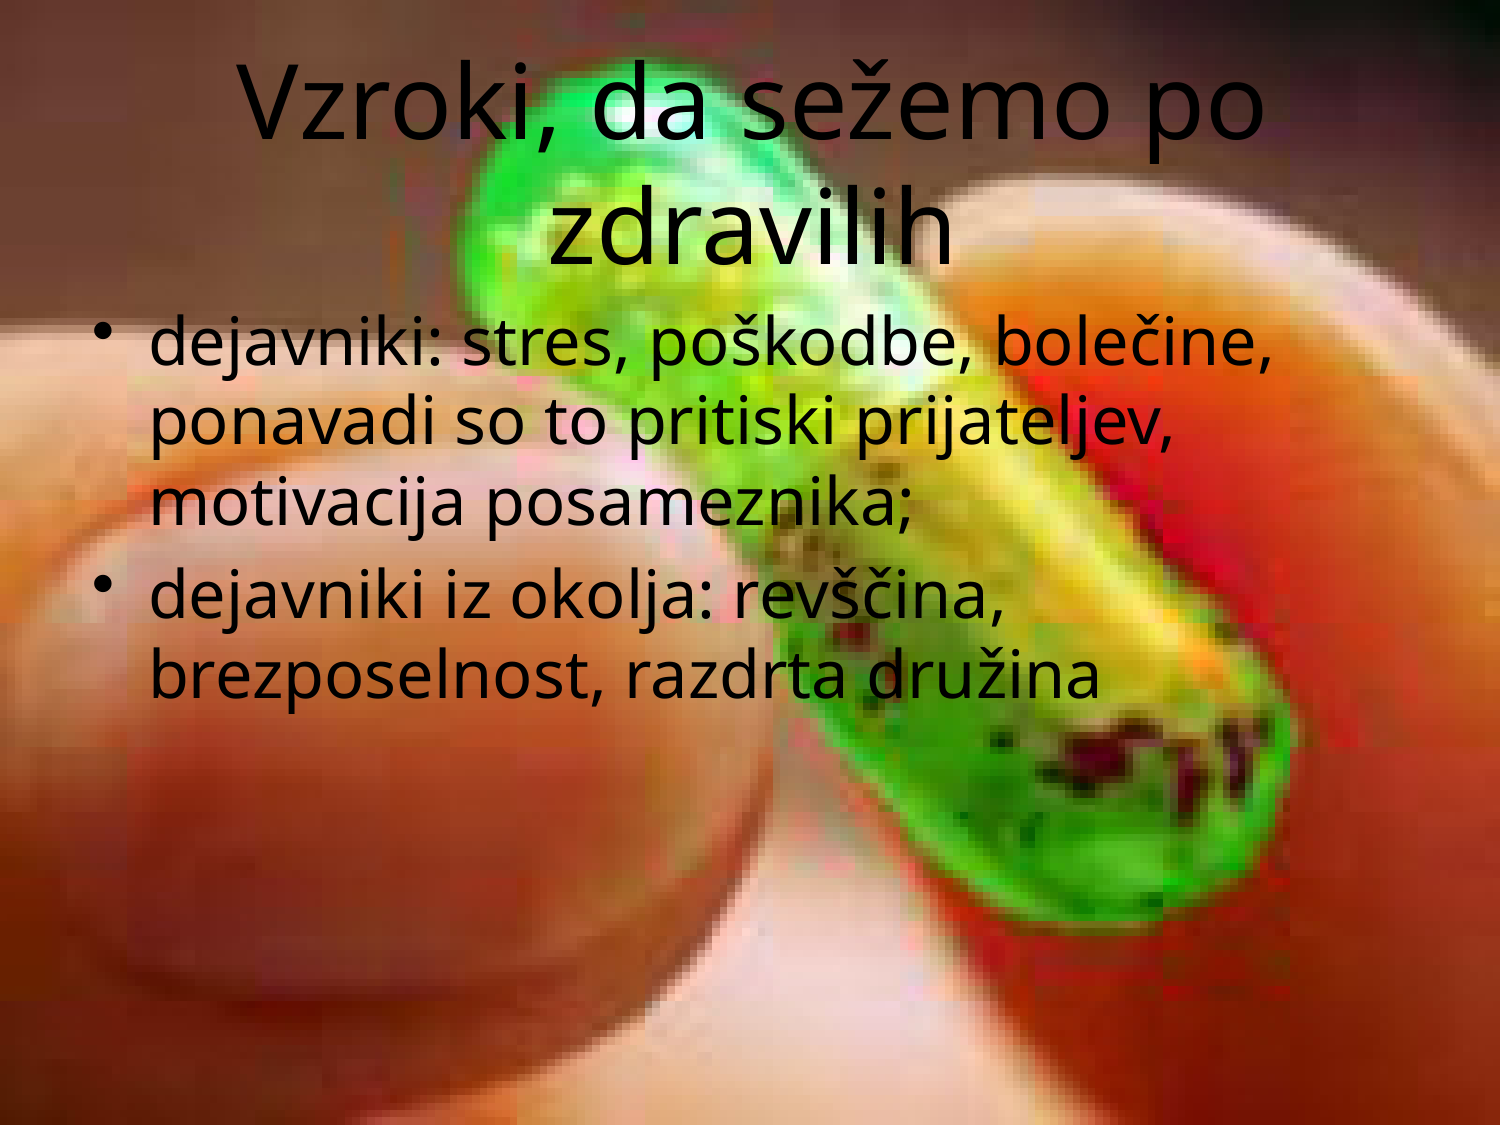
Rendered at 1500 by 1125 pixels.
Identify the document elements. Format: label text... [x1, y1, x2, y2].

list dejavniki: stres, poškodbe, bolečine, ponavadi so to pritiski prijateljev, motivacija posameznika; dejavniki iz okolja: revščina, brezposelnost, razdrta družina [76, 290, 1427, 1034]
title Vzroki, da sežemo po zdravilih [47, 66, 1459, 254]
picture [0, 0, 1500, 1125]
